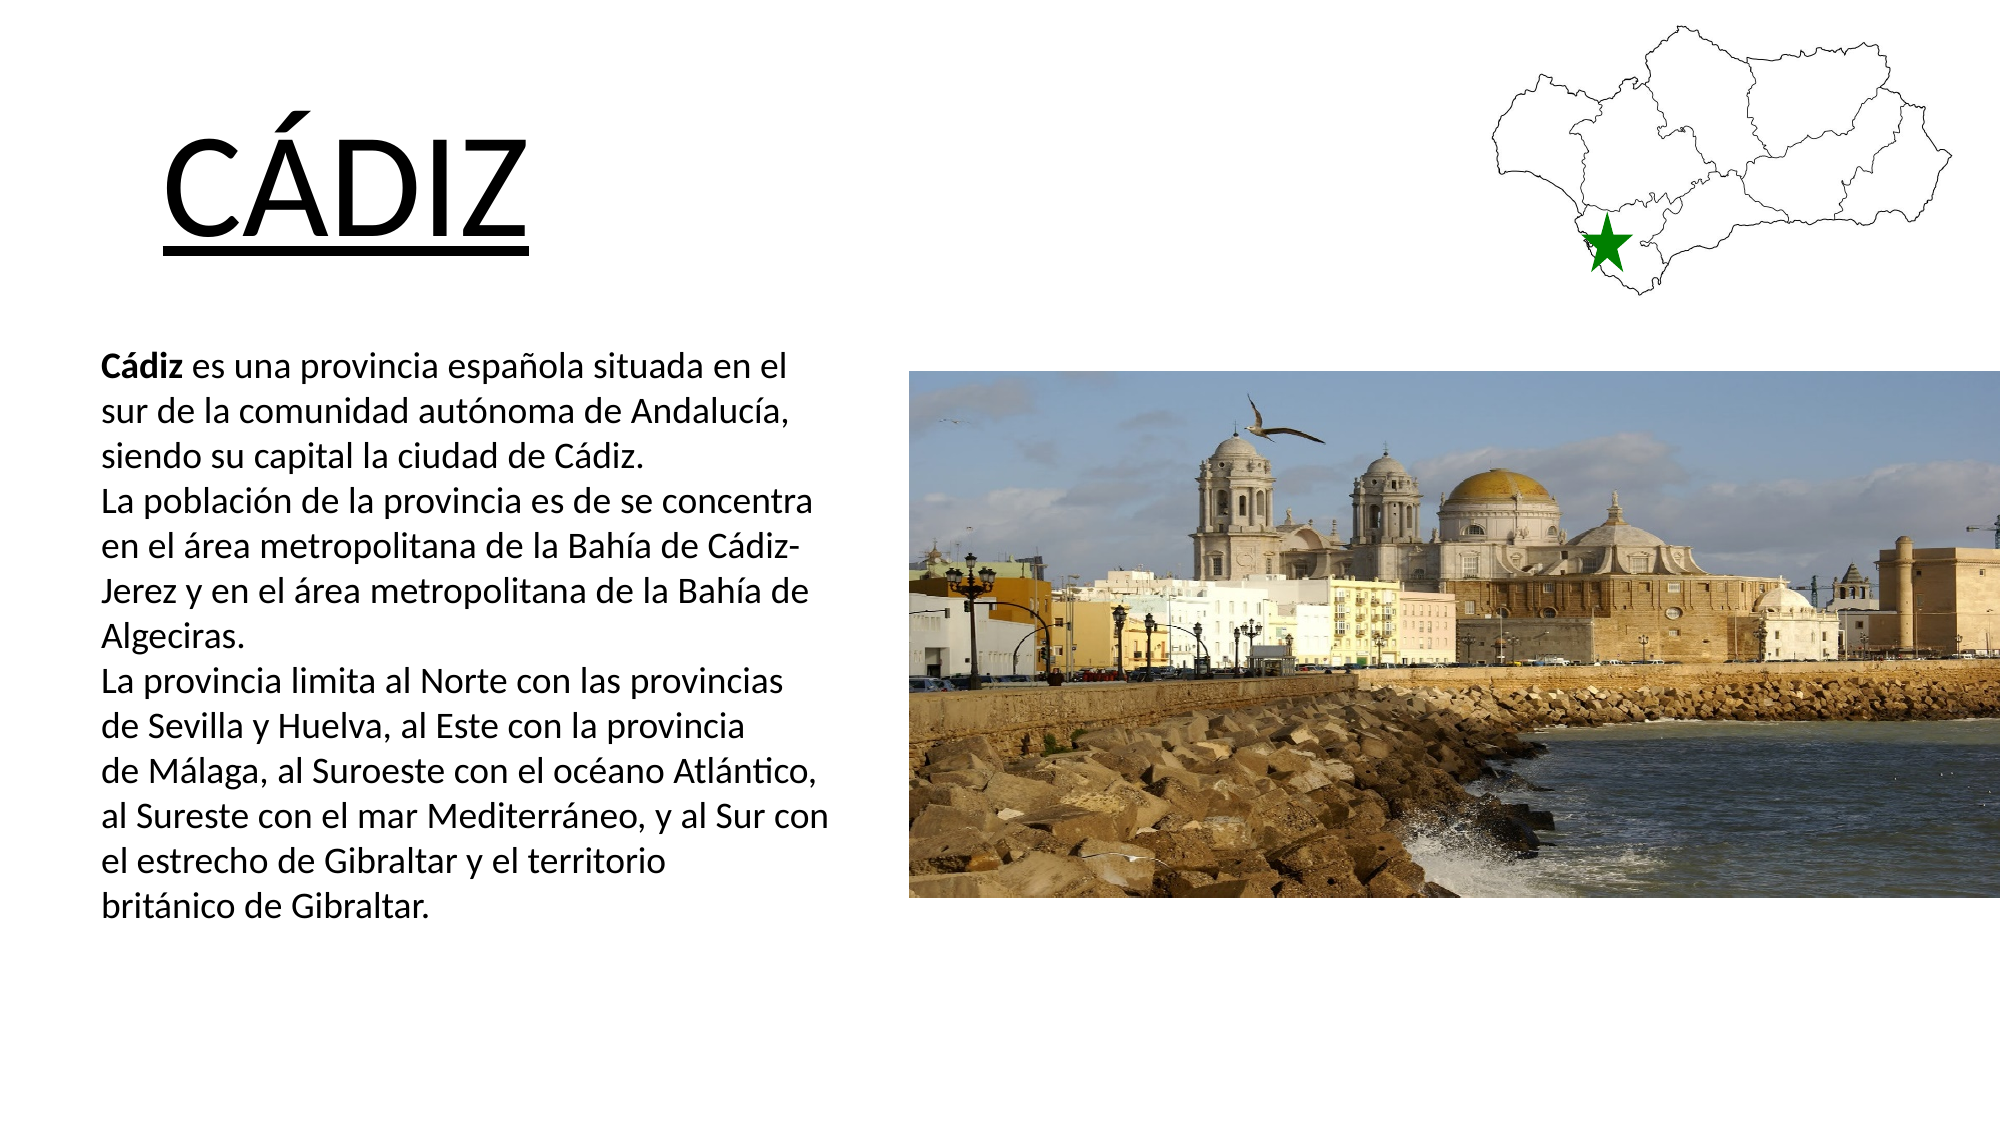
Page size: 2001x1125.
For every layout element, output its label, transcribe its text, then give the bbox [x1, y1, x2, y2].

picture [909, 371, 2000, 898]
text_box Cádiz es una provincia española situada en el sur de la comunidad autónoma de Andalucía, siendo su capital la ciudad de Cádiz. La población de la provincia es de se concentra en el área metropolitana de la Bahía de Cádiz-Jerez y en el área metropolitana de la Bahía de Algeciras. La provincia limita al Norte con las provincias de Sevilla y Huelva, al Este con la provincia de Málaga, al Suroeste con el océano Atlántico, al Sureste con el mar Mediterráneo, y al Sur con el estrecho de Gibraltar y el territorio británico de Gibraltar. [86, 333, 851, 934]
picture [1485, 24, 1957, 301]
text_box [1581, 211, 1634, 273]
text_box CÁDIZ [147, 79, 545, 274]
